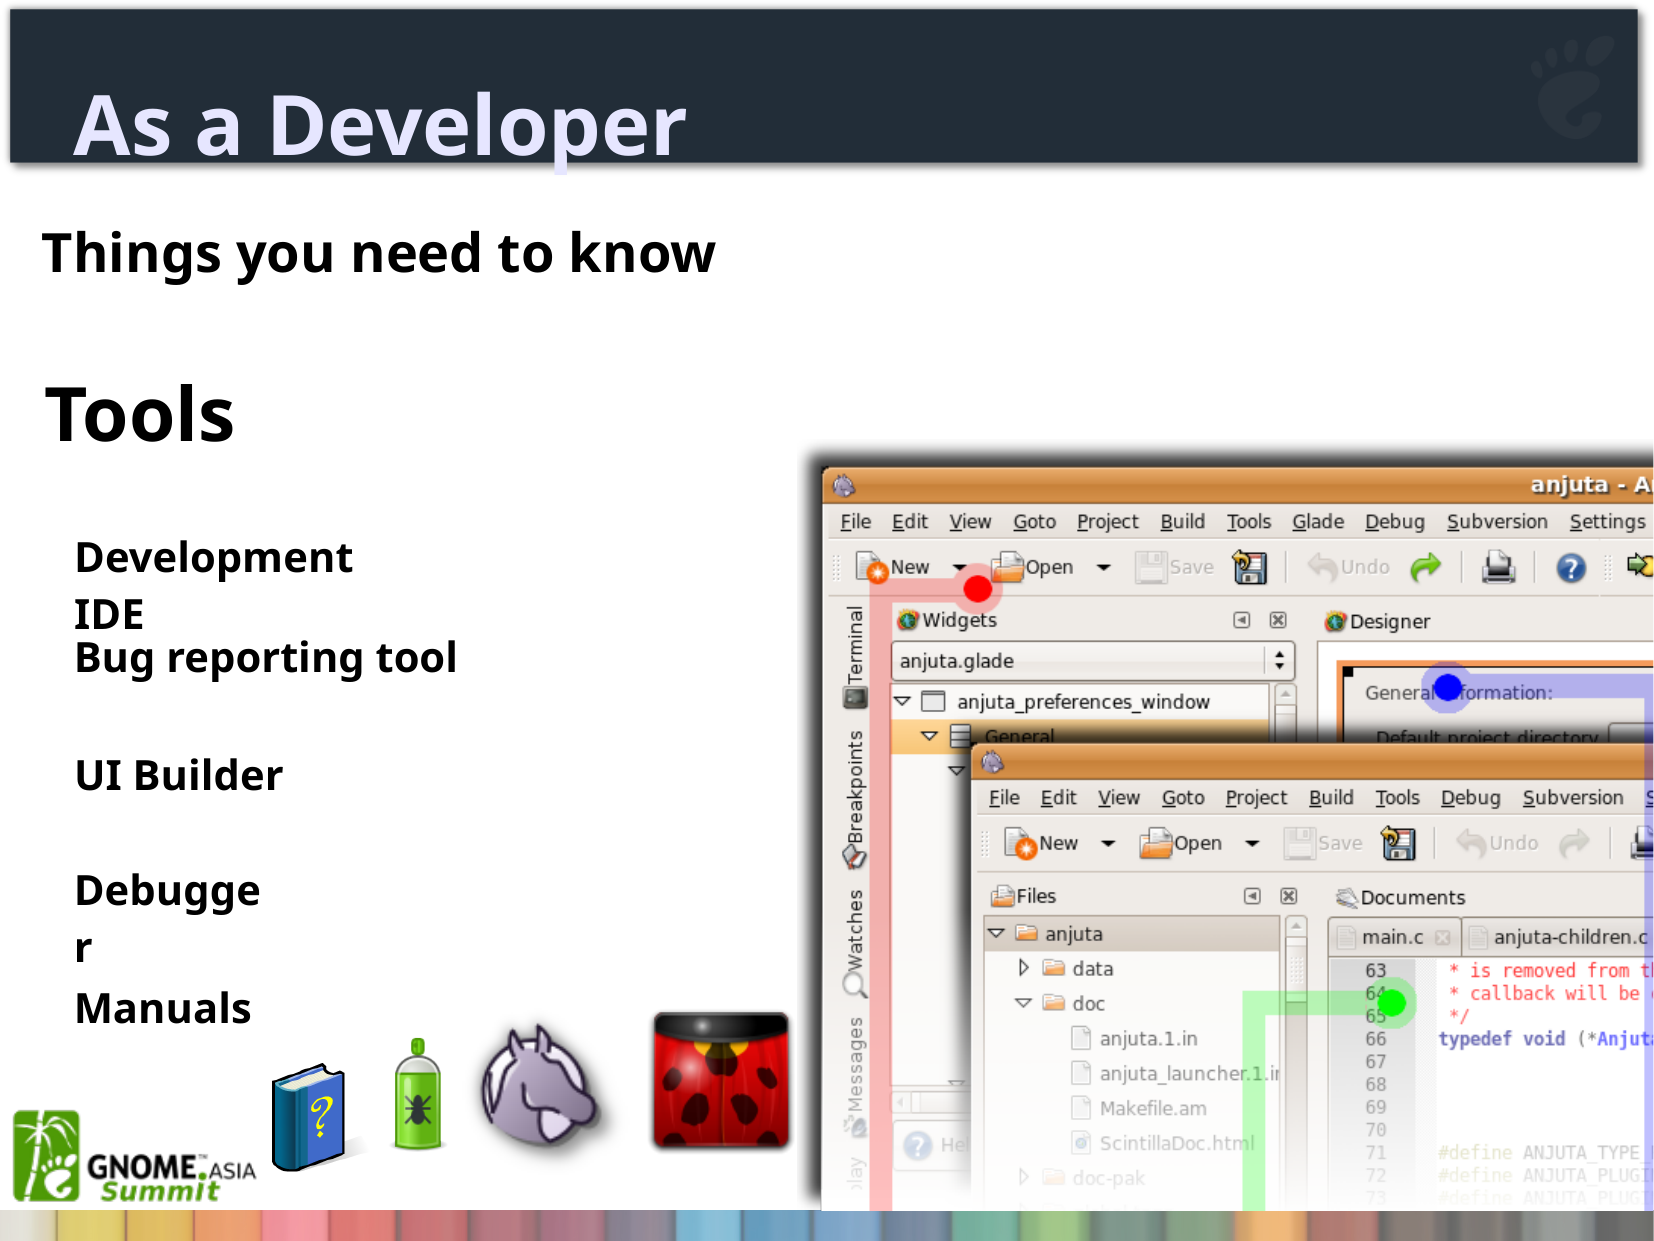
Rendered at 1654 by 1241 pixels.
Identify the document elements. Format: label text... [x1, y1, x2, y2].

text_box Tools [29, 354, 709, 650]
text_box Tools [100, 604, 112, 620]
picture [0, 439, 1654, 1241]
text_box Manuals [59, 971, 296, 1034]
text_box Debugger [59, 853, 287, 916]
picture [0, 0, 1654, 179]
text_box Things you need to know [26, 206, 1182, 294]
text_box Bug reporting tool [59, 620, 532, 682]
text_box UI Builder [59, 738, 473, 801]
text_box Development IDE [59, 519, 443, 591]
text_box As a Developer [59, 59, 690, 168]
